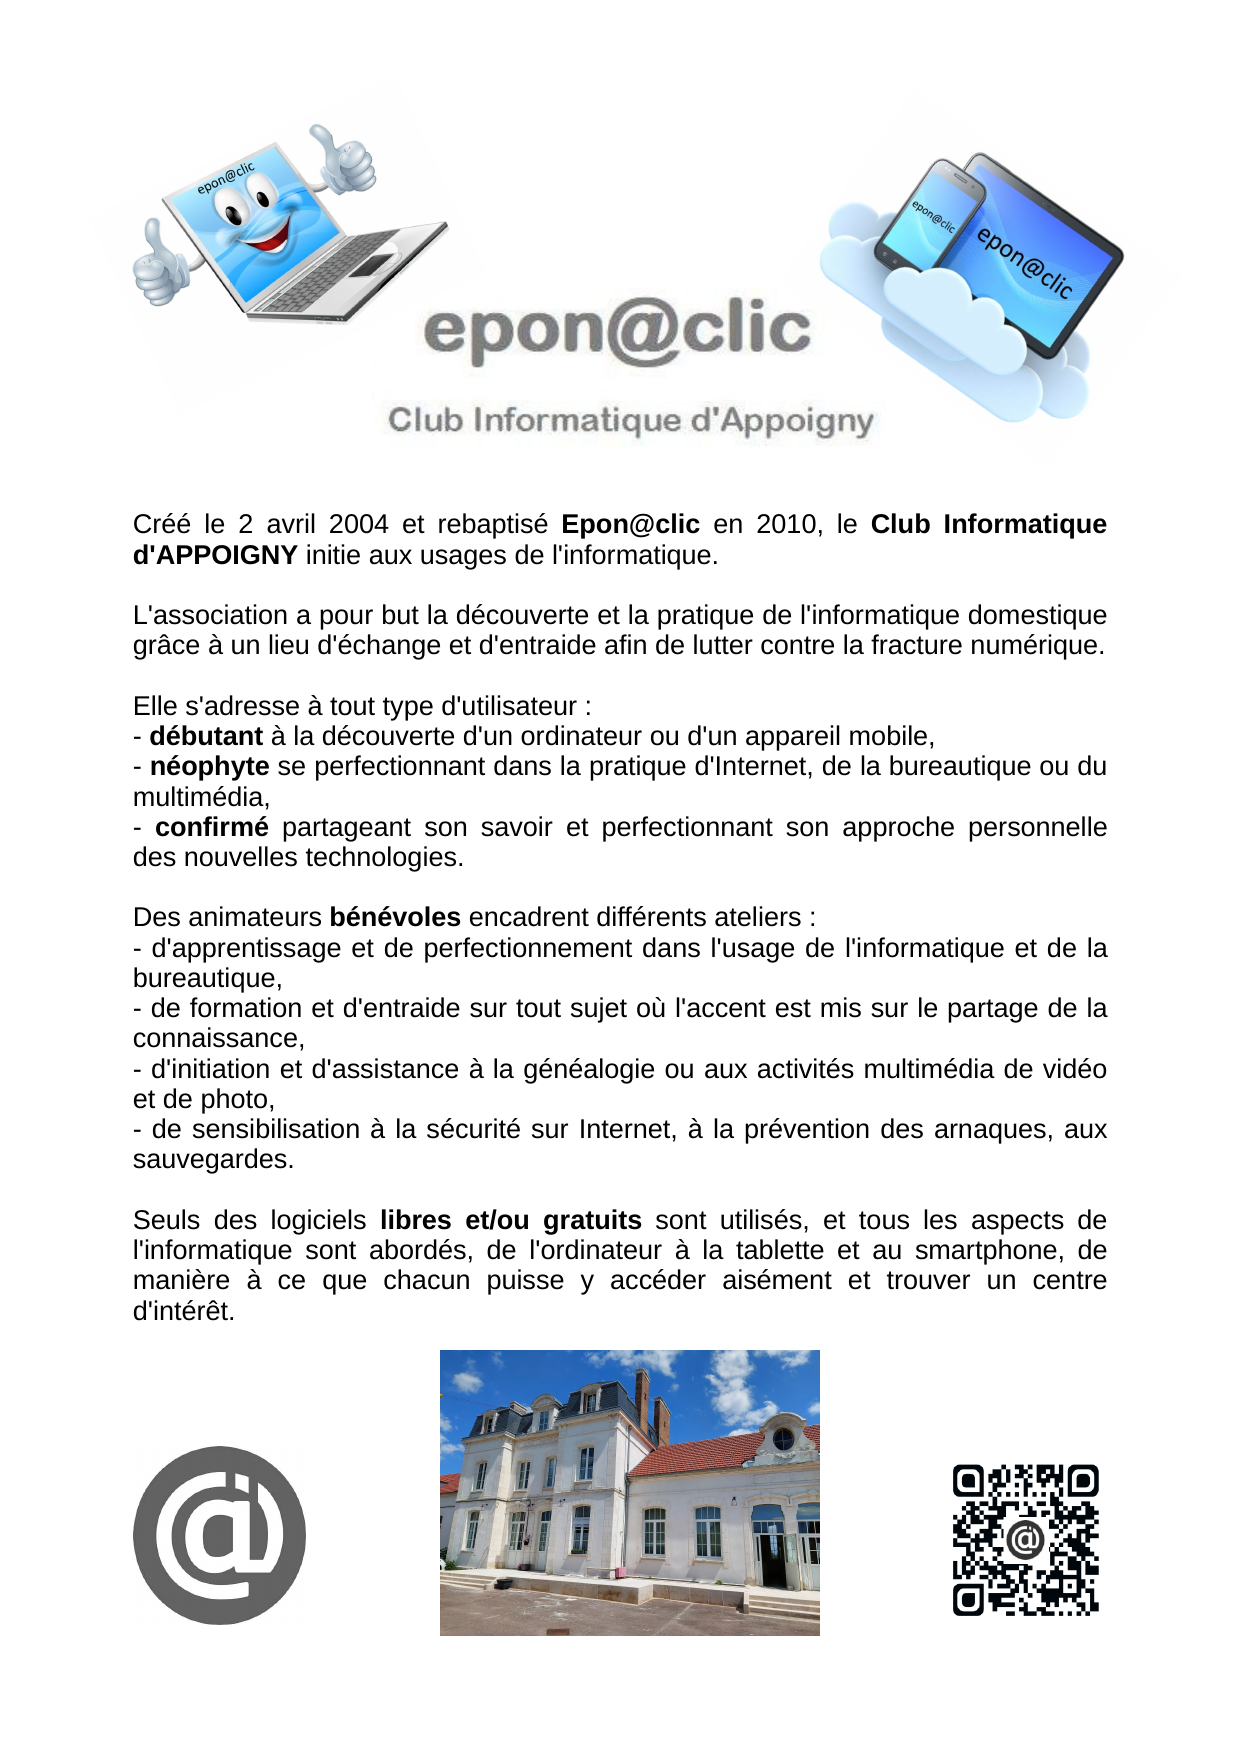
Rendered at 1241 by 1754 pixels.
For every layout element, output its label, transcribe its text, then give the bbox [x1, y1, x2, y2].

picture [133, 1446, 306, 1625]
picture [88, 75, 1182, 468]
picture [935, 1446, 1116, 1634]
picture [440, 1350, 820, 1636]
text_box Créé le 2 avril 2004 et rebaptisé Epon@clic en 2010, le Club Informatique d'APPOIGNY initie aux usages de l'informatique. L'association a pour but la découverte et la pratique de l'informatique domestique grâce à un lieu d'échange et d'entraide afin de lutter contre la fracture numérique. Elle s'adresse à tout type d'utilisateur : - débutant à la découverte d'un ordinateur ou d'un appareil mobile, - néophyte se perfectionnant dans la pratique d'Internet, de la bureautique ou du multimédia, - confirmé partageant son savoir et perfectionnant son approche personnelle des nouvelles technologies. Des animateurs bénévoles encadrent différents ateliers : - d'apprentissage et de perfectionnement dans l'usage de l'informatique et de la bureautique, - de formation et d'entraide sur tout sujet où l'accent est mis sur le partage de la connaissance, - d'initiation et d'assistance à la généalogie ou aux activités multimédia de vidéo et de photo, - de sensibilisation à la sécurité sur Internet, à la prévention des arnaques, aux sauvegardes. Seuls des logiciels libres et/ou gratuits sont utilisés, et tous les aspects de l'informatique sont abordés, de l'ordinateur à la tablette et au smartphone, de manière à ce que chacun puisse y accéder aisément et trouver un centre d'intérêt. [118, 501, 1123, 1369]
